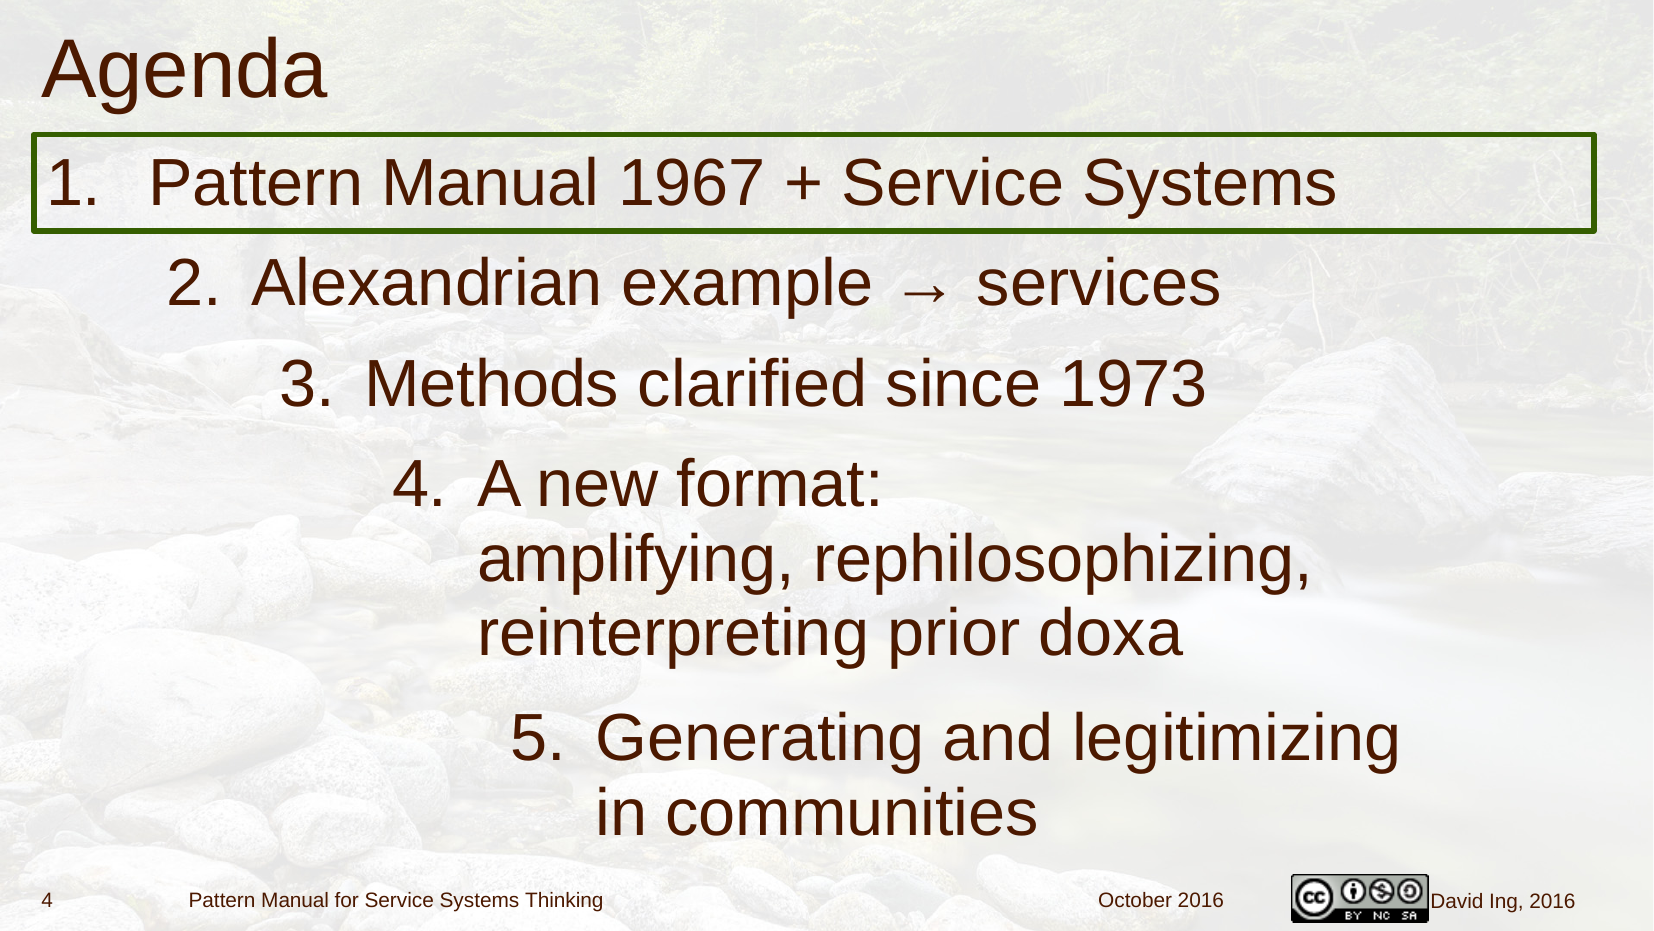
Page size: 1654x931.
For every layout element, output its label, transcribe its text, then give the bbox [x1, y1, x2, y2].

table_header 1. [37, 137, 134, 228]
table_cell [134, 338, 237, 438]
table_cell [31, 693, 134, 868]
table_cell [134, 438, 237, 693]
table_cell [237, 693, 349, 868]
table_cell 5. [462, 693, 580, 868]
table_cell [134, 693, 237, 868]
table_cell [31, 237, 134, 338]
table_cell A new format: amplifying, rephilosophizing, reinterpreting prior doxa [462, 438, 1618, 693]
table_cell 3. [237, 338, 349, 438]
table_cell [31, 338, 134, 438]
table_cell 2. [134, 237, 237, 338]
table_cell [349, 693, 462, 868]
table_header Pattern Manual 1967 + Service Systems [134, 137, 1591, 228]
table_header Pattern Manual 1967 + Service Systems [134, 137, 1618, 237]
table_cell [31, 438, 134, 693]
table_cell Generating and legitimizing in communities [580, 693, 1618, 868]
table_cell Methods clarified since 1973 [349, 338, 1618, 438]
table_cell 4. [349, 438, 462, 693]
table_cell [237, 438, 349, 693]
title Agenda [41, 30, 1613, 126]
table_cell Alexandrian example → services [237, 237, 1618, 338]
picture [0, 0, 1654, 931]
